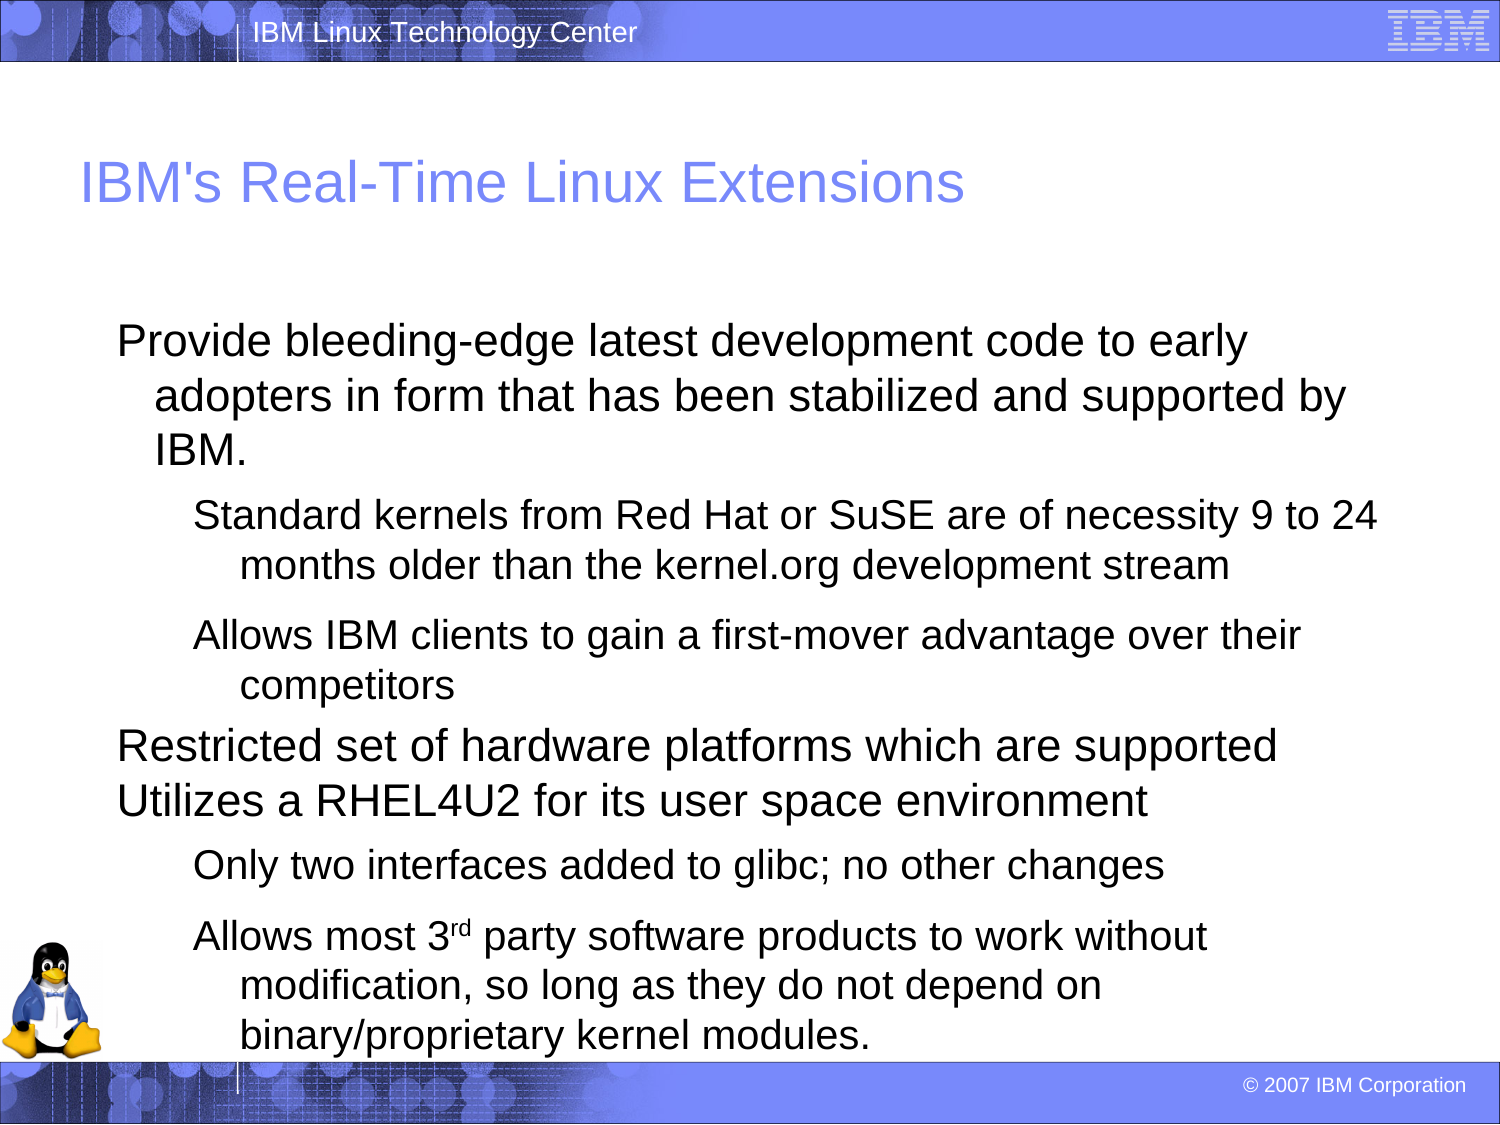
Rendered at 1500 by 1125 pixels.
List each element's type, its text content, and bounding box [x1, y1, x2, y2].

picture [1, 1, 1499, 61]
list Provide bleeding-edge latest development code to early adopters in form that has been stabilized and supported by IBM. Standard kernels from Red Hat or SuSE are of necessity 9 to 24 months older than the kernel.org development stream Allows IBM clients to gain a first-mover advantage over their competitors Restricted set of hardware platforms which are supported Utilizes a RHEL4U2 for its user space environment Only two interfaces added to glibc; no other changes Allows most 3rd party software products to work without modification, so long as they do not depend on binary/proprietary kernel modules. [116, 311, 1426, 1057]
picture [1, 1063, 1499, 1123]
title IBM's Real-Time Linux Extensions [79, 142, 1379, 225]
picture [0, 940, 103, 1061]
